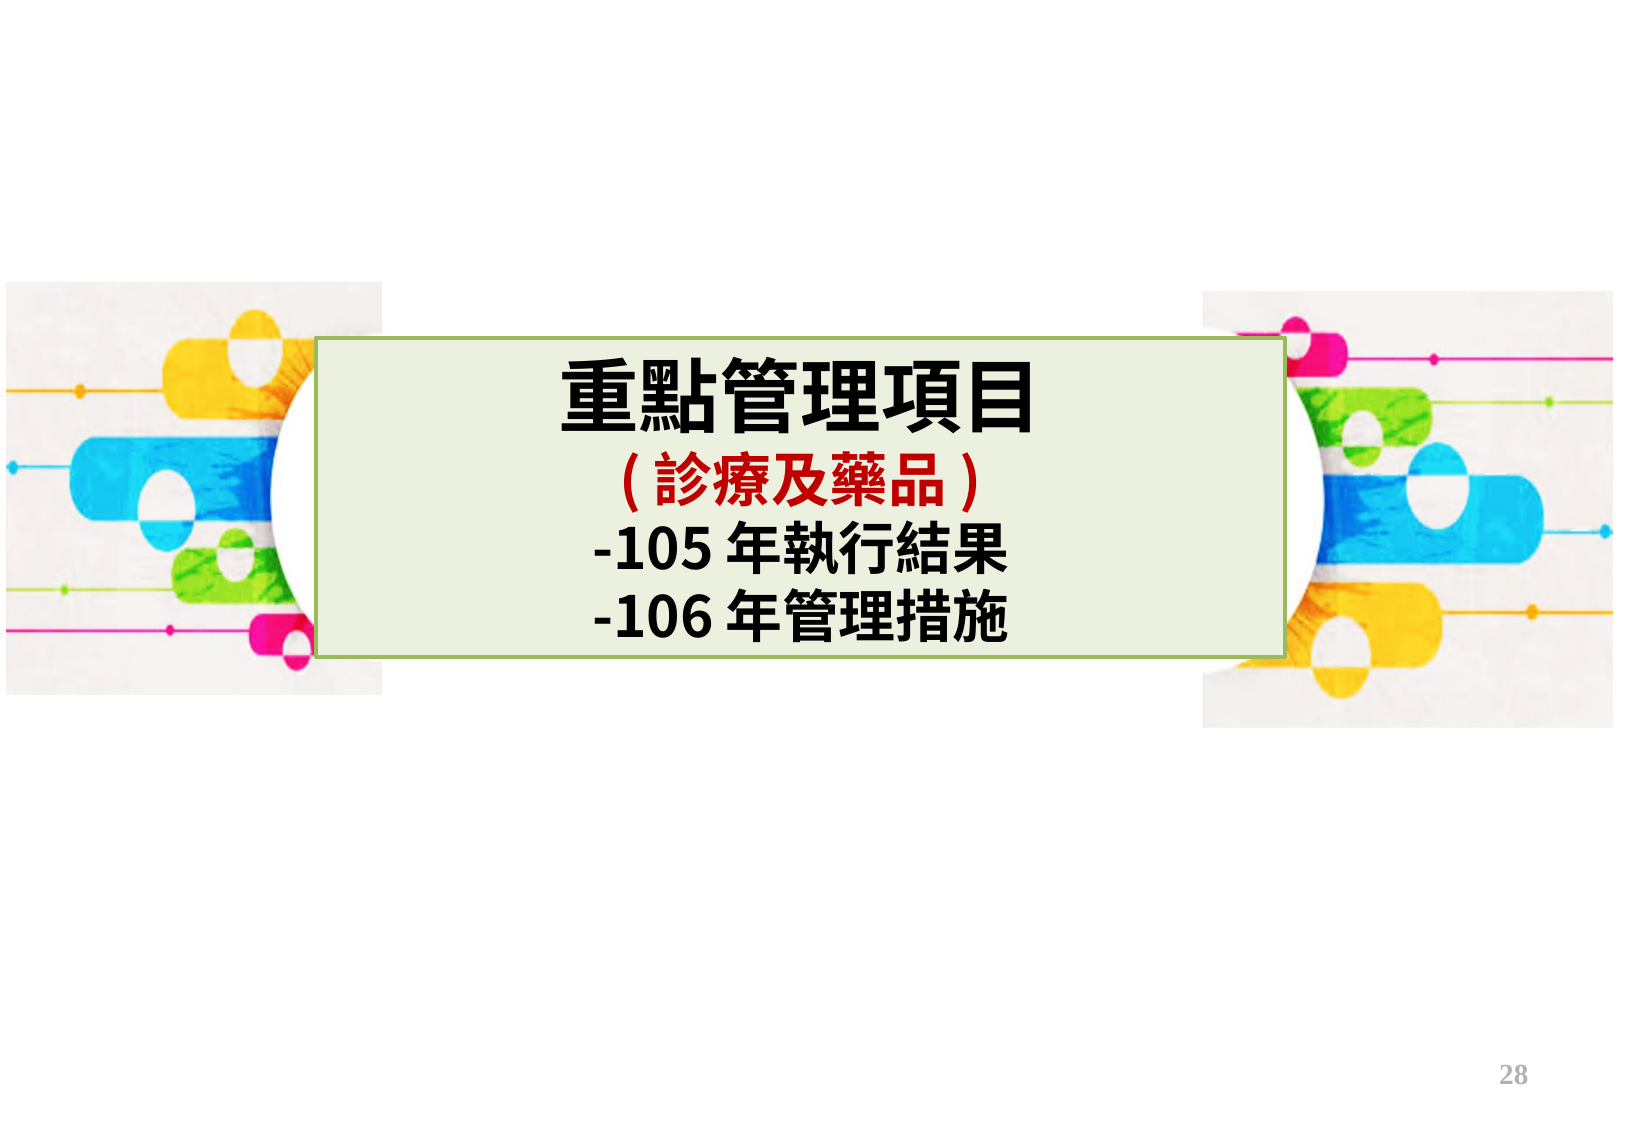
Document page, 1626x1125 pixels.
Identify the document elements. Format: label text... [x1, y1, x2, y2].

title 重點管理項目 (診療及藥品) -105年執行結果 -106年管理措施 [316, 338, 1285, 657]
picture [7, 283, 382, 694]
slide_number <編號> [1164, 1042, 1544, 1103]
picture [1203, 292, 1613, 727]
